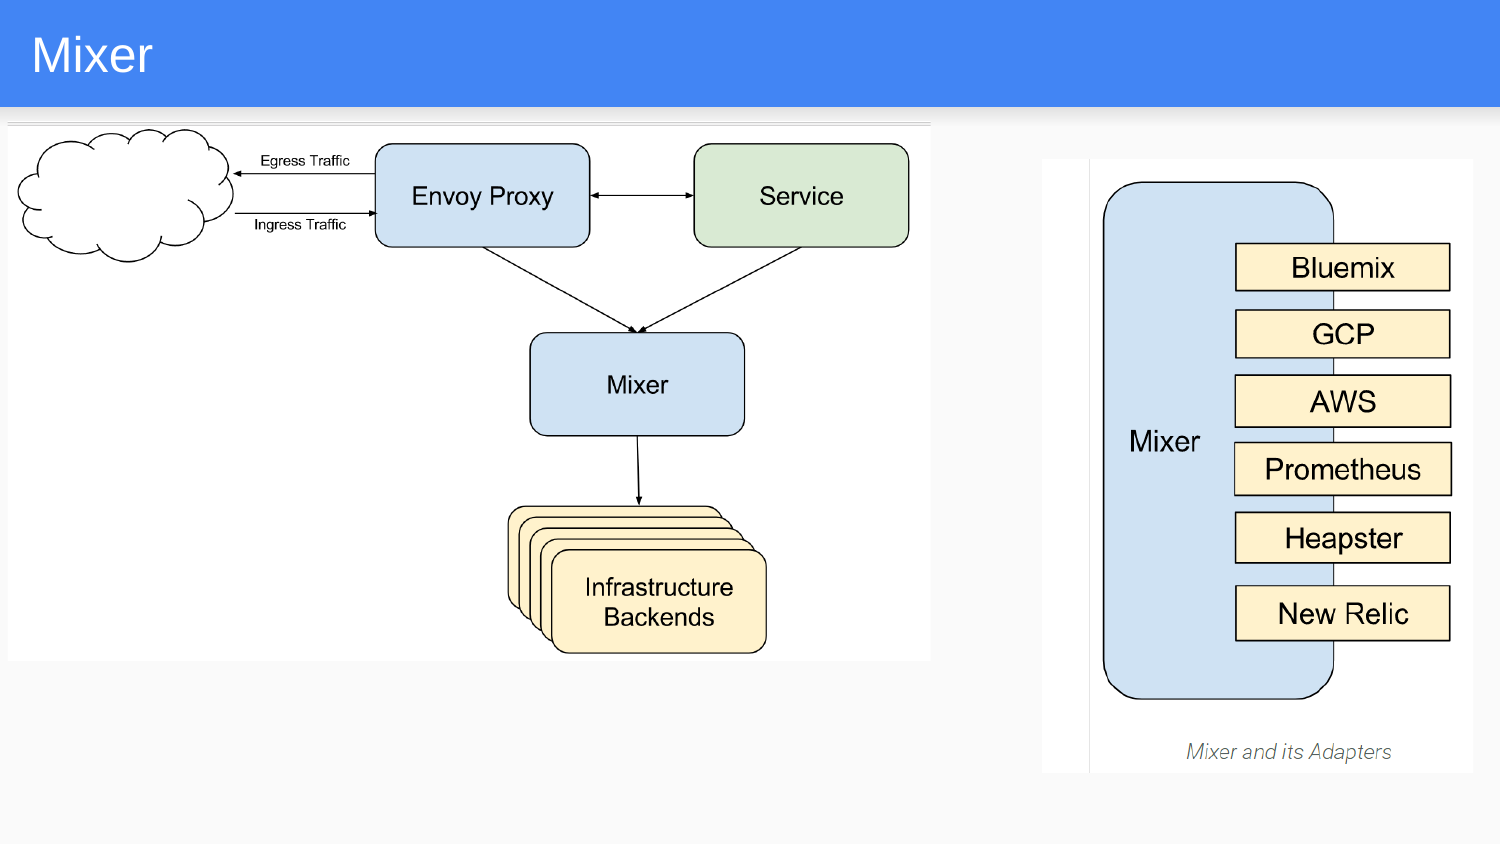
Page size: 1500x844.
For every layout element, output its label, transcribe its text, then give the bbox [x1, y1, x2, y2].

title Mixer [16, 2, 1464, 102]
picture [7, 121, 931, 661]
picture [1042, 159, 1474, 773]
